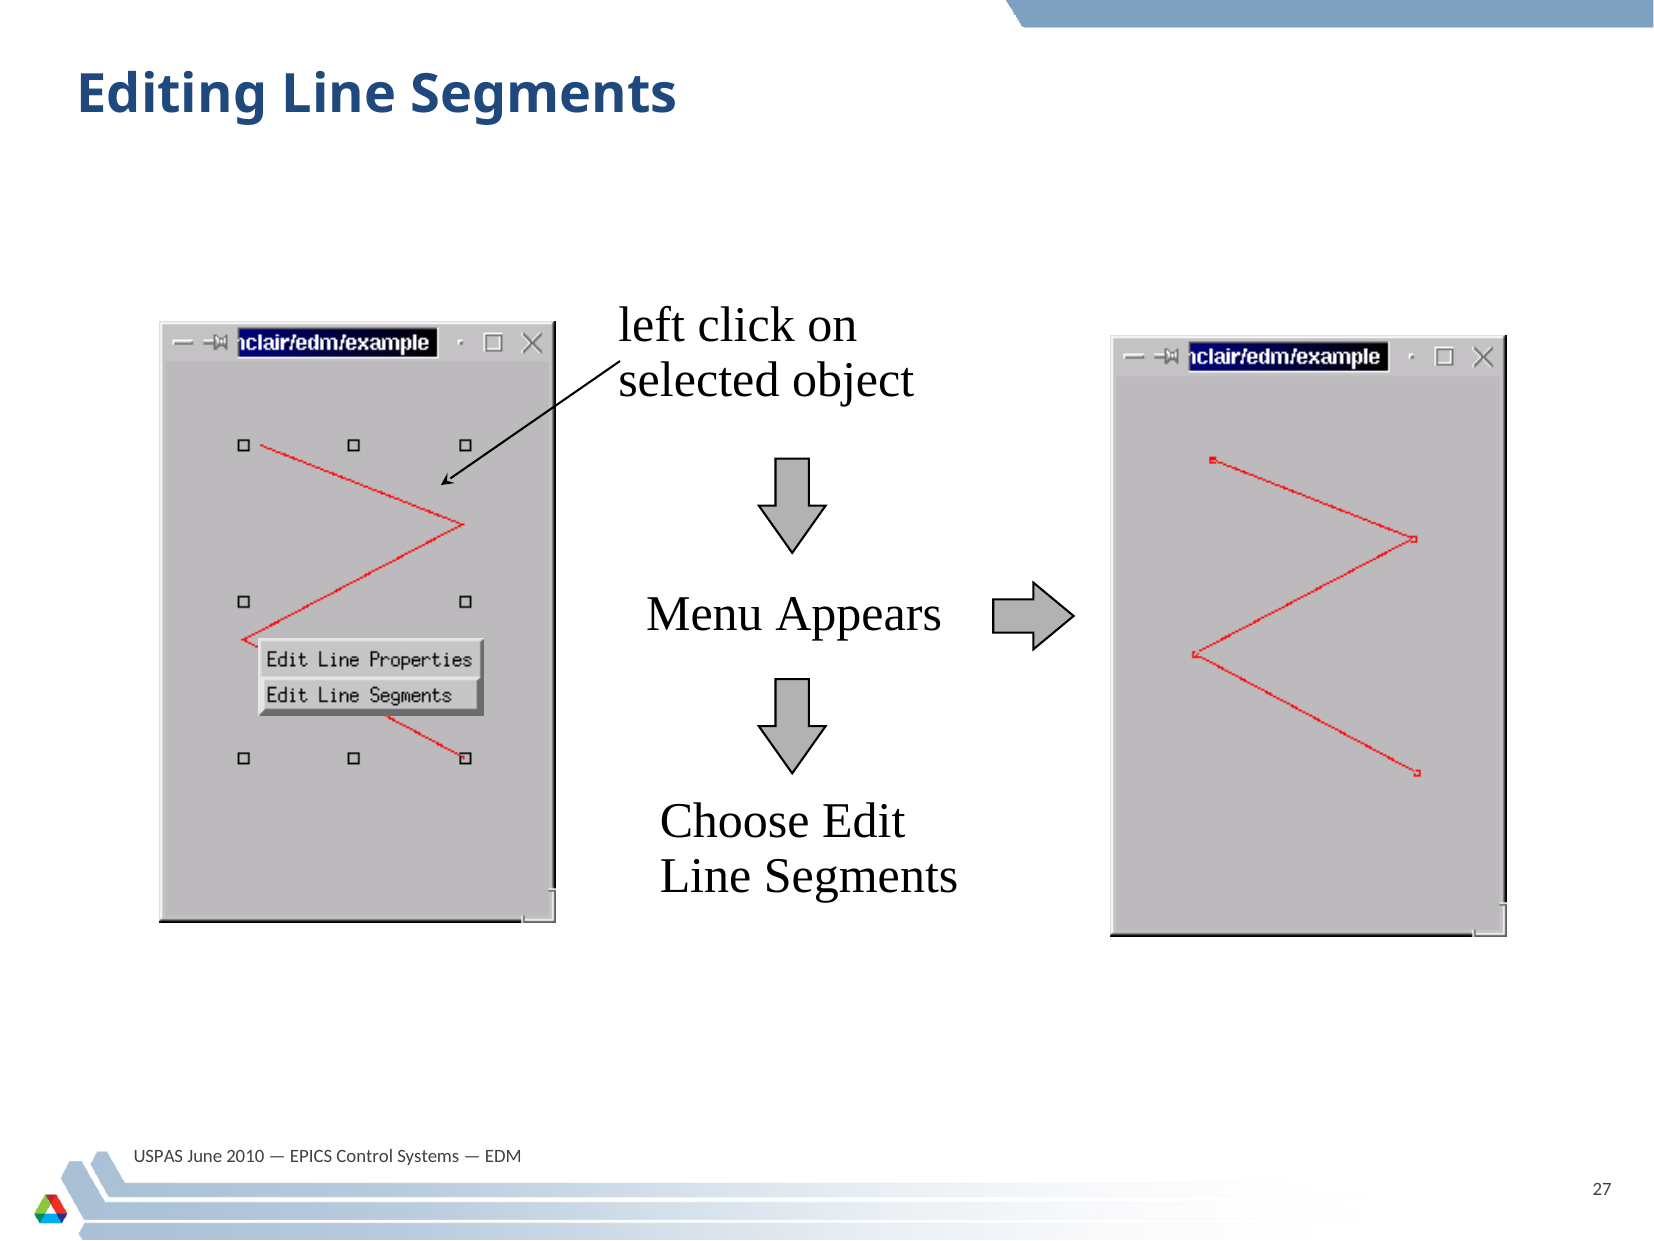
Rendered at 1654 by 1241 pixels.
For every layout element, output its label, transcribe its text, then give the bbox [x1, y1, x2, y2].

title Editing Line Segments [61, 39, 1500, 143]
text_box Choose Edit Line Segments [644, 785, 974, 912]
picture [1110, 335, 1507, 937]
text_box [993, 582, 1074, 650]
text_box [758, 458, 826, 553]
text_box [758, 679, 826, 774]
text_box Menu Appears [630, 578, 958, 650]
picture [0, 1143, 1654, 1240]
picture [0, 0, 1654, 29]
text_box left click on selected object [603, 289, 931, 415]
picture [159, 321, 556, 923]
